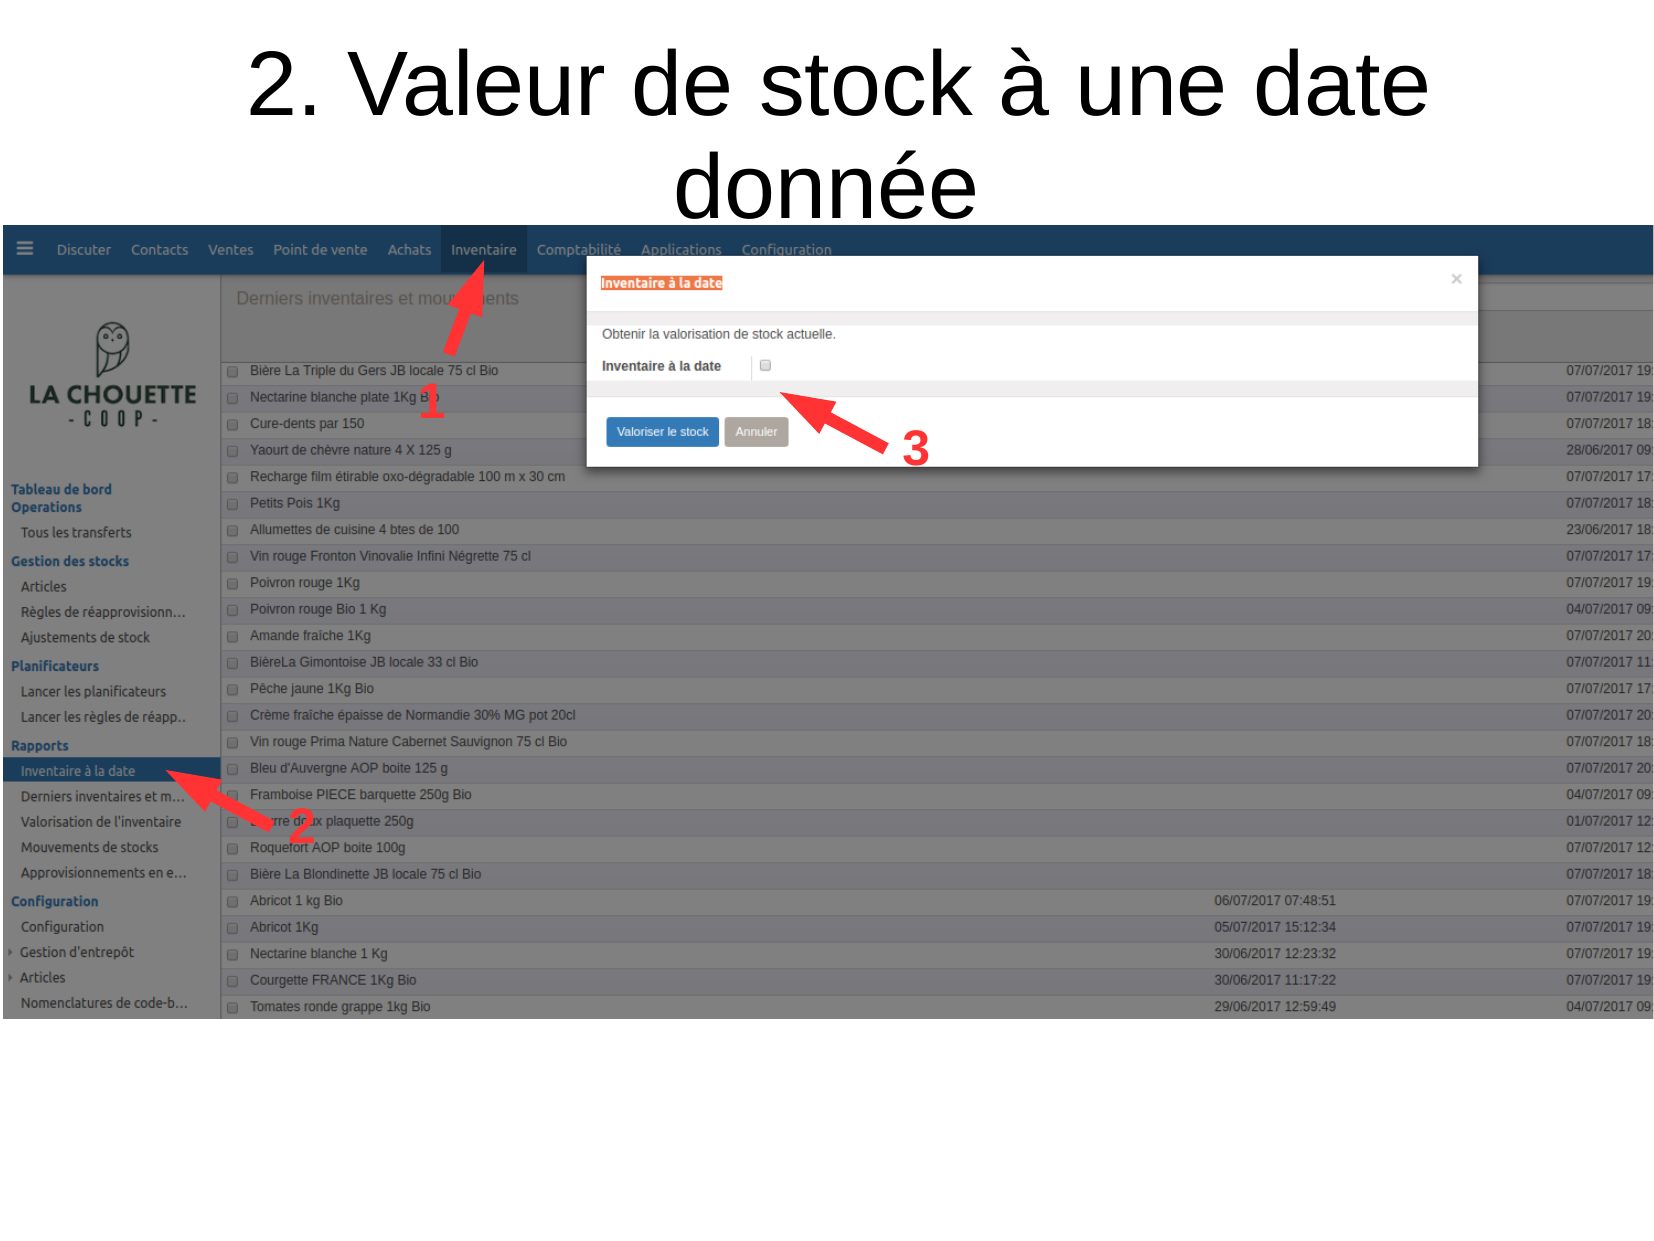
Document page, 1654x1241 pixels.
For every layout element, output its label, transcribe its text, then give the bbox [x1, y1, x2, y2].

picture [3, 225, 1654, 1019]
text_box 3 [887, 413, 945, 485]
title 2. Valeur de stock à une date donnée [82, 31, 1571, 225]
text_box 1 [403, 366, 461, 438]
text_box 2 [273, 791, 331, 863]
